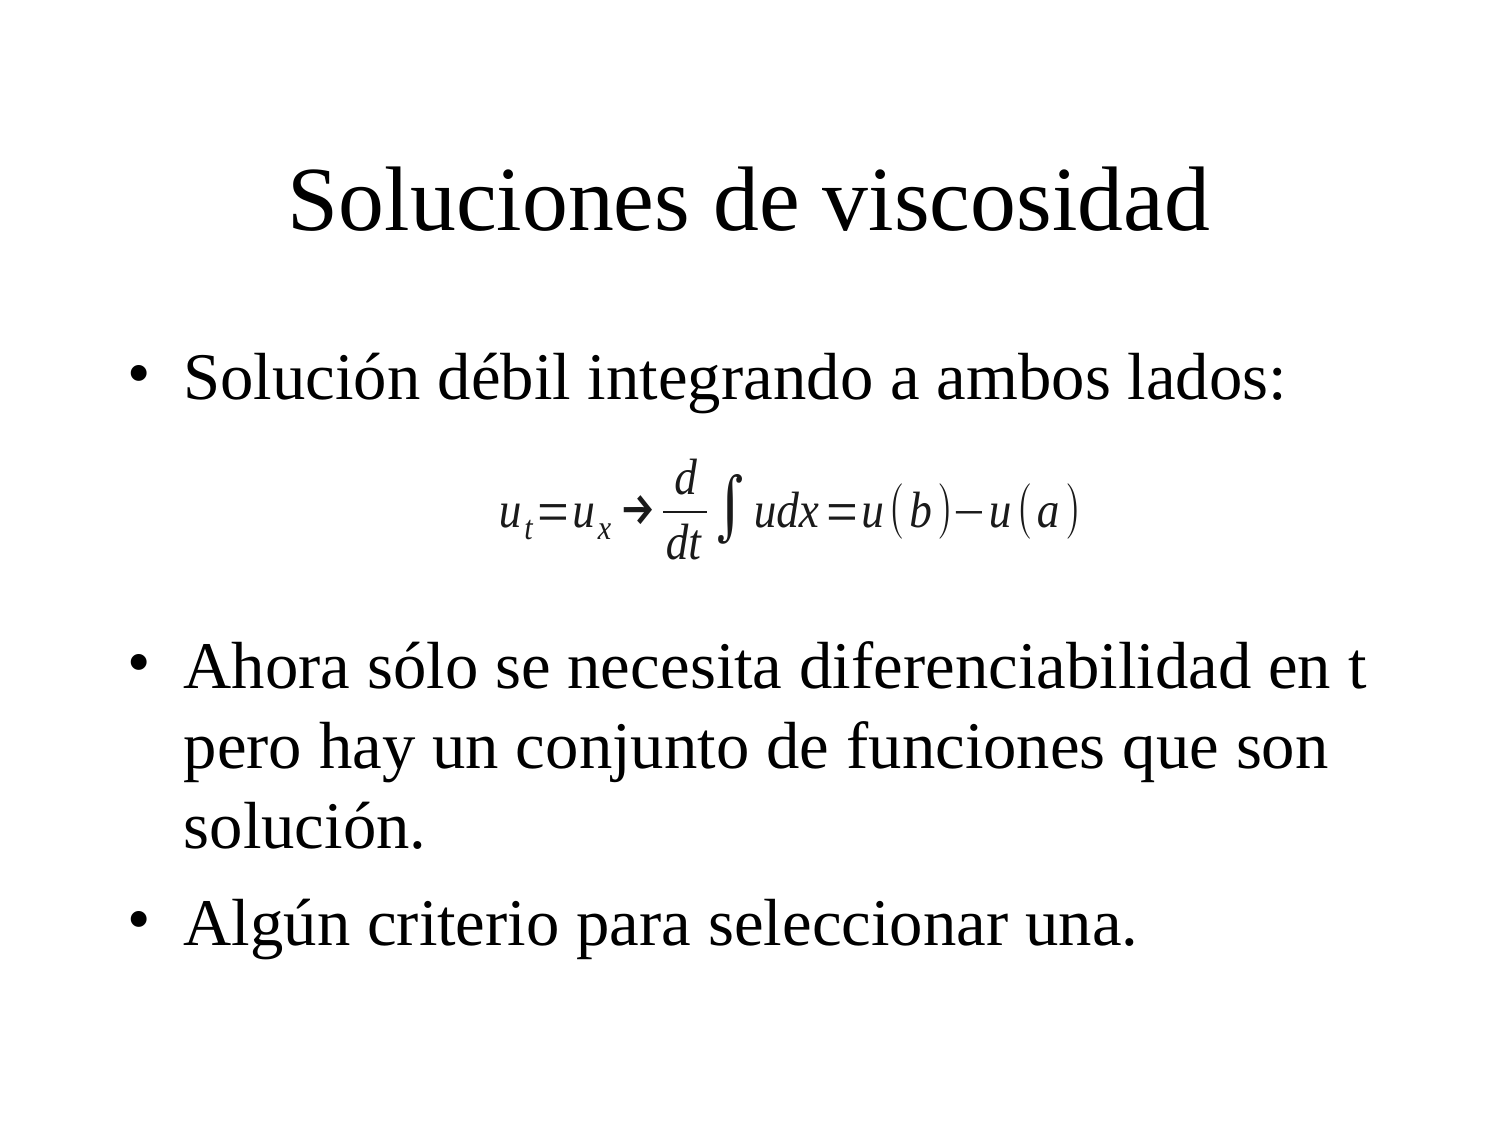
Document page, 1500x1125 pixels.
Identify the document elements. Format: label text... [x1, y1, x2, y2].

text_box Soluciones de viscosidad [112, 99, 1388, 288]
chart [487, 450, 1095, 572]
text_box Solución débil integrando a ambos lados: Ahora sólo se necesita diferenciabilidad en t pero hay un conjunto de funciones que son solución. Algún criterio para seleccionar una. [112, 324, 1388, 1063]
